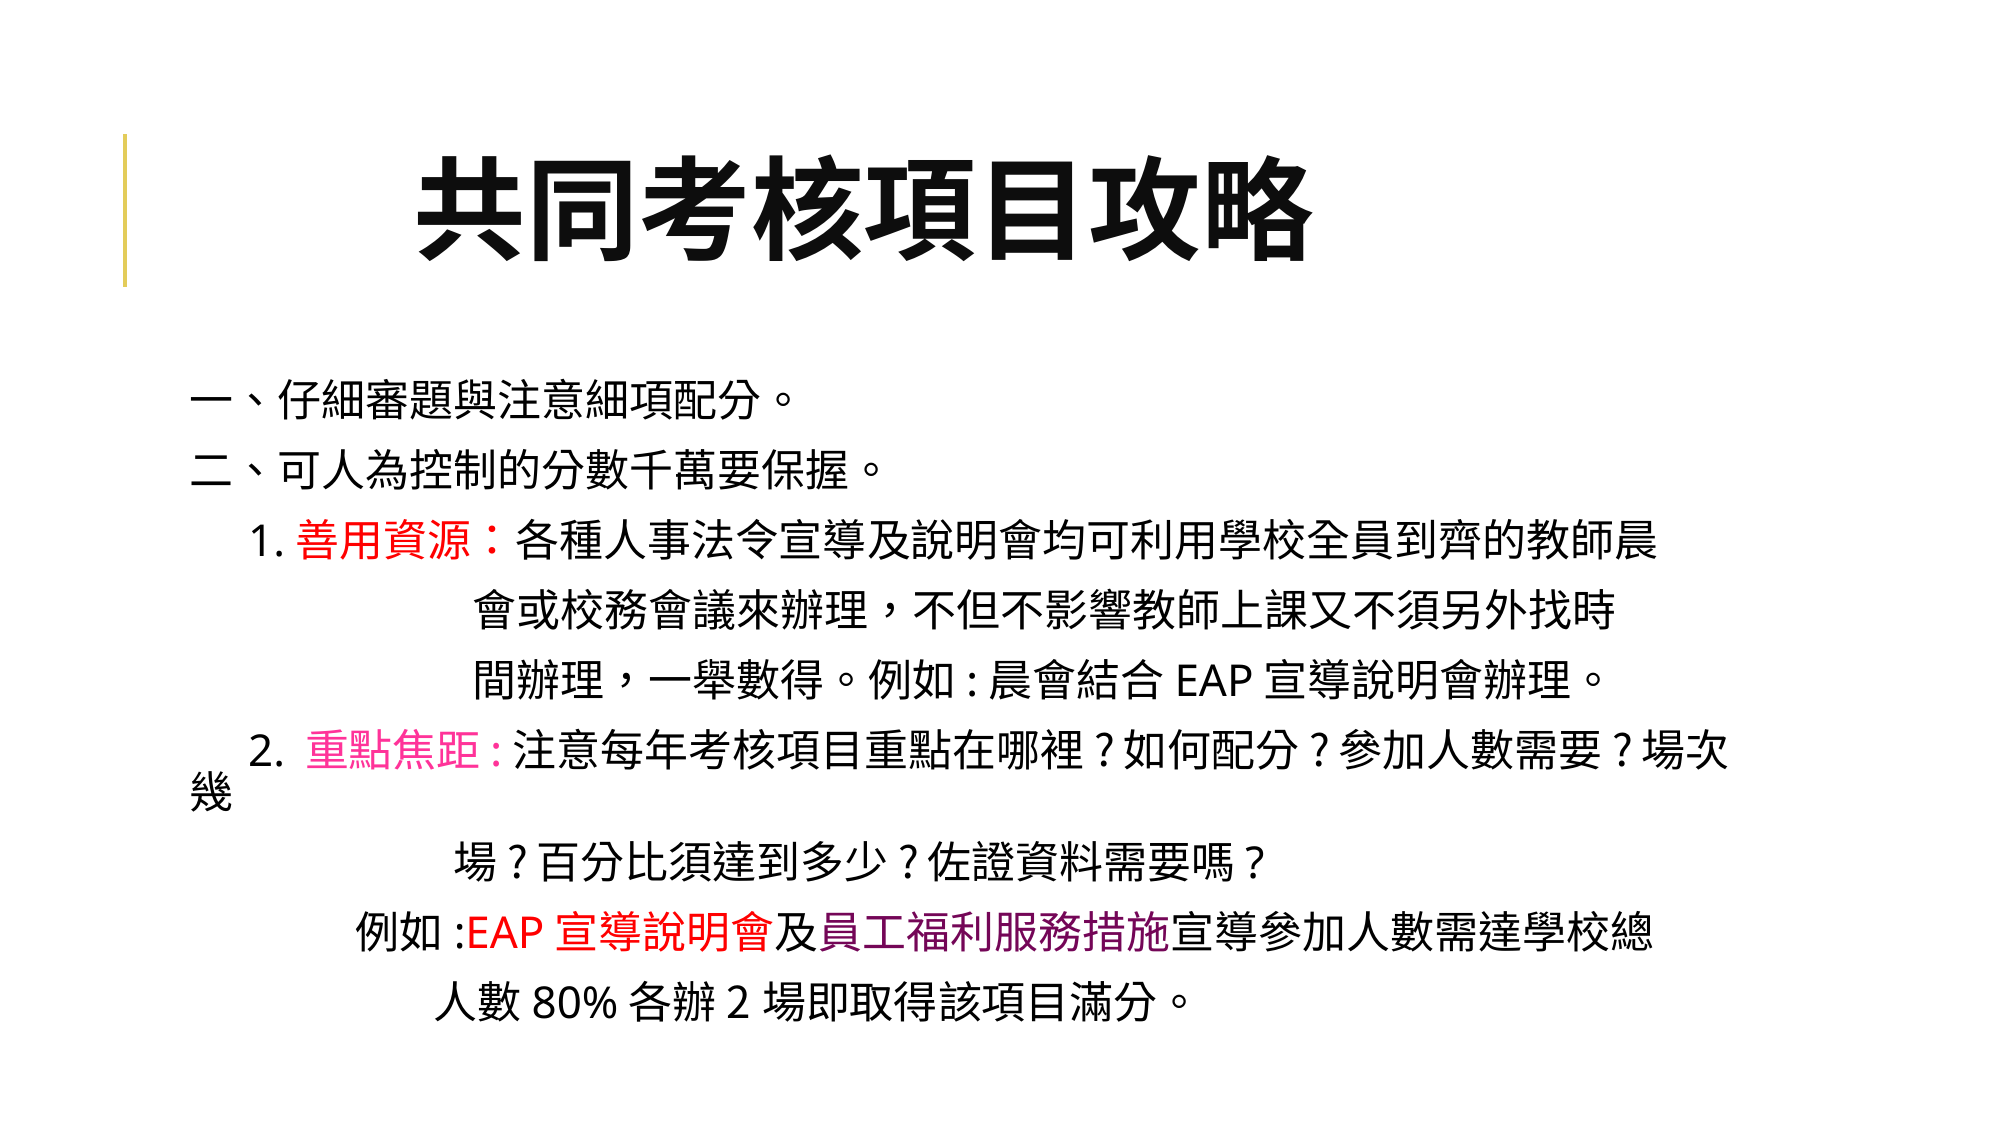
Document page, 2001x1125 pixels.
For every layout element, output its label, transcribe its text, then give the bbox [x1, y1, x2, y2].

list 一、仔細審題與注意細項配分。 二、可人為控制的分數千萬要保握。 1.善用資源：各種人事法令宣導及說明會均可利用學校全員到齊的教師晨 會或校務會議來辦理，不但不影響教師上課又不須另外找時 間辦理，一舉數得。例如:晨會結合EAP宣導說明會辦理。 2. 重點焦距:注意每年考核項目重點在哪裡?如何配分?參加人數需要?場次幾 場?百分比須達到多少?佐證資料需要嗎? 例如:EAP宣導說明會及員工福利服務措施宣導參加人數需達學校總 人數80%各辦2場即取得該項目滿分。 [167, 375, 1763, 1035]
title 共同考核項目攻略 [167, 96, 1763, 342]
